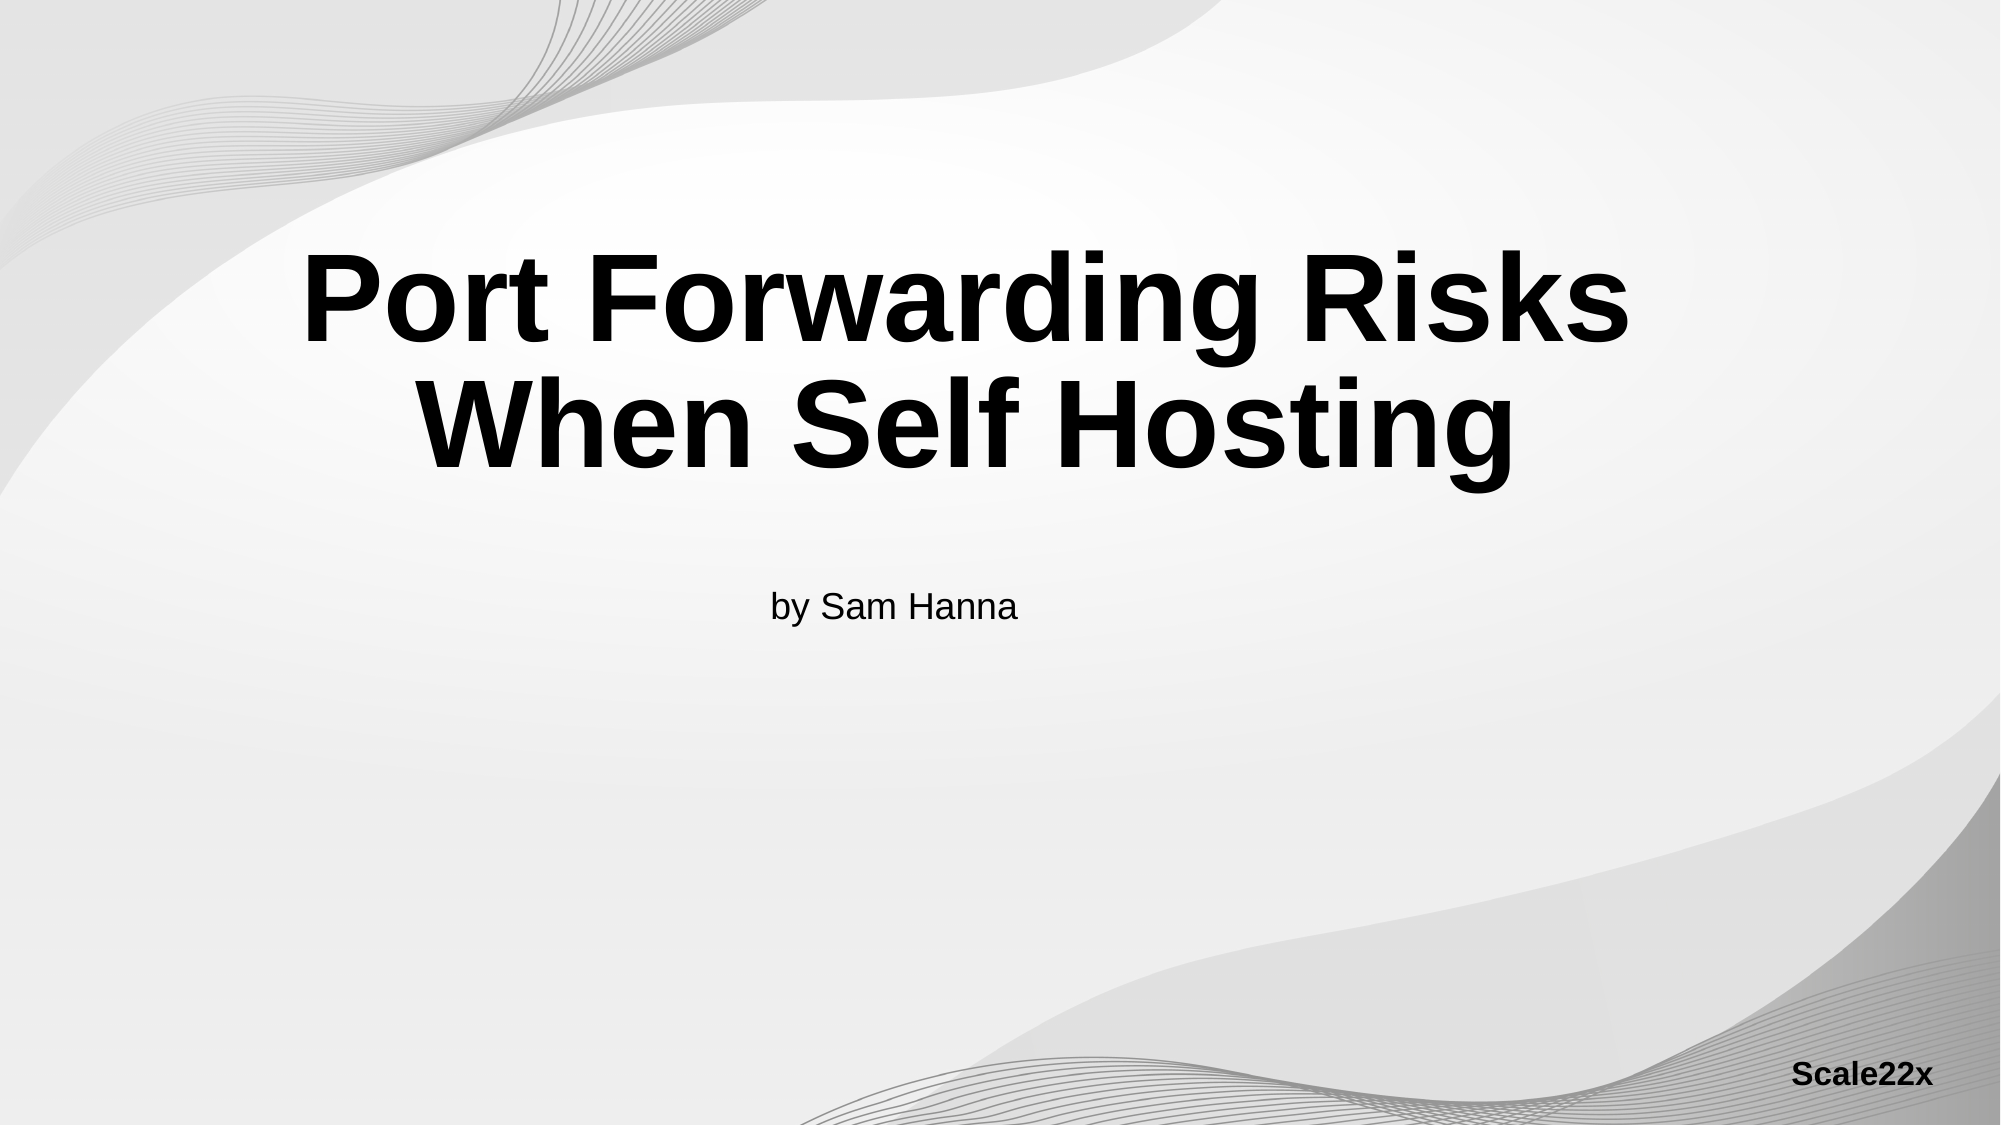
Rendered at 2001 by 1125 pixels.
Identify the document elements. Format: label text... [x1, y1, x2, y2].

text_box Scale22x [1776, 1047, 1975, 1103]
text_box by Sam Hanna [626, 577, 1162, 638]
picture [0, 0, 2001, 1125]
title Port Forwarding Risks When Self Hosting [285, 171, 1650, 562]
